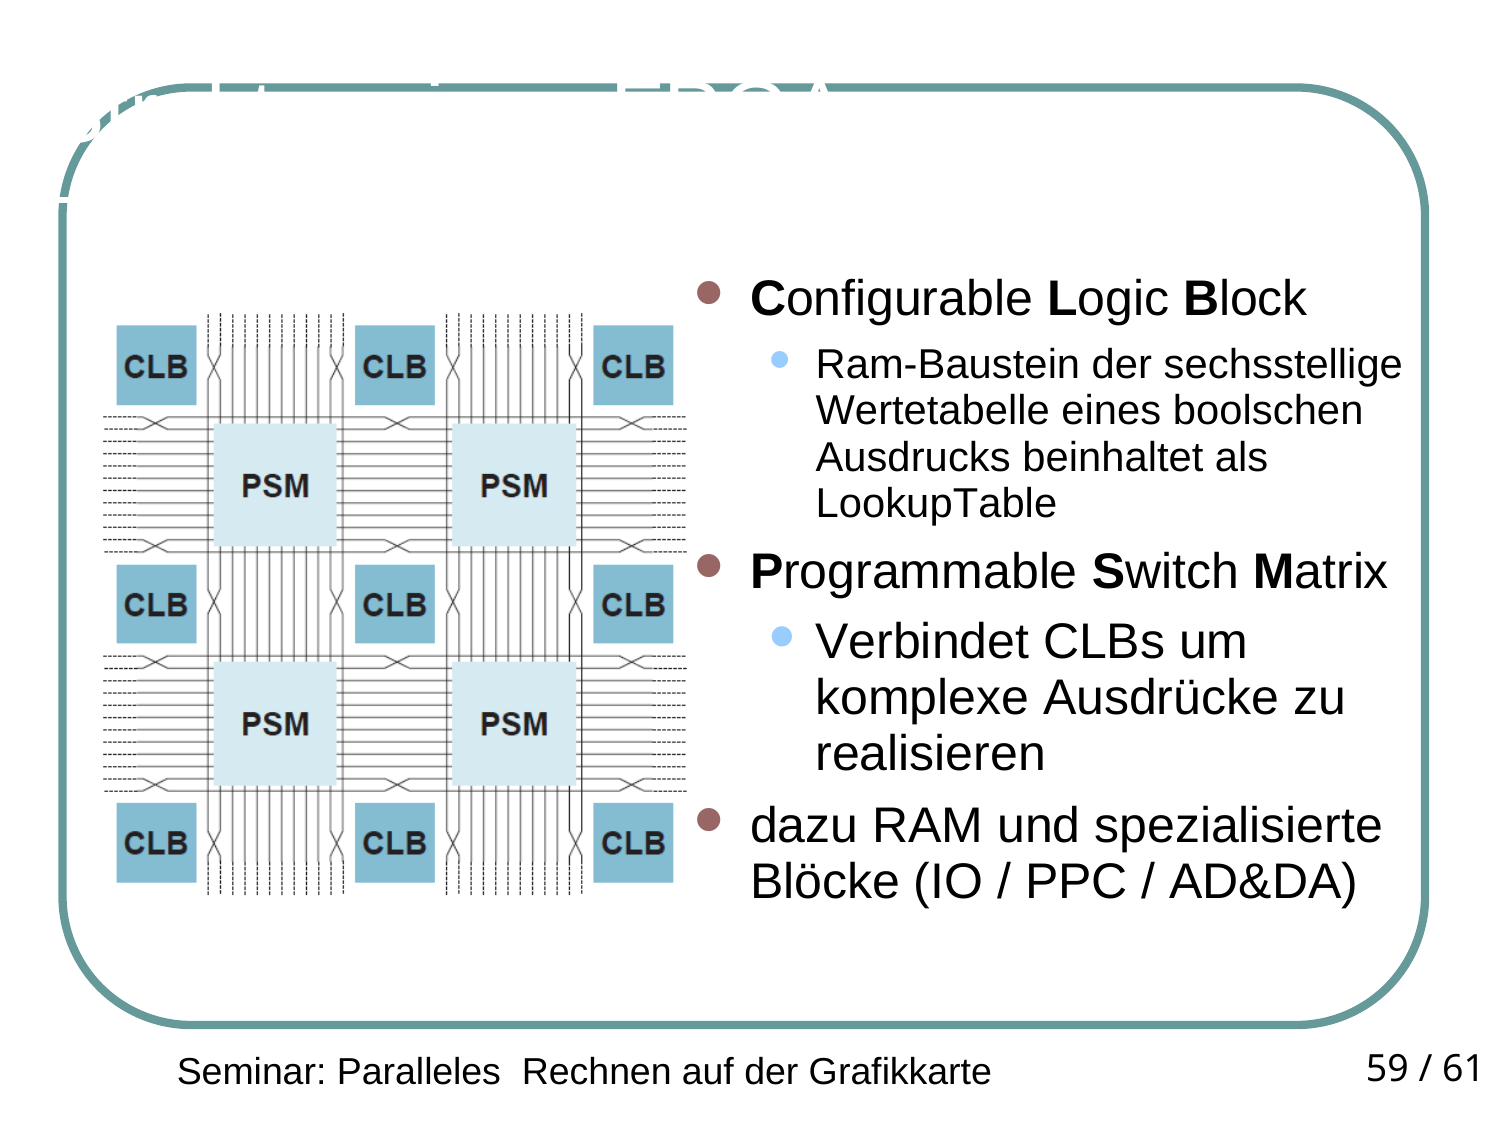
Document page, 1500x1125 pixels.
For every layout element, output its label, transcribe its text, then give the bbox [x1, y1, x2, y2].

list Configurable Logic Block Ram-Baustein der sechsstellige Wertetabelle eines boolschen Ausdrucks beinhaltet als LookupTable Programmable Switch Matrix Verbindet CLBs um komplexe Ausdrücke zu realisieren dazu RAM und spezialisierte Blöcke (IO / PPC / AD&DA) [679, 262, 1447, 989]
title Struktur eines FPGA [31, 0, 1347, 233]
picture [75, 296, 679, 916]
